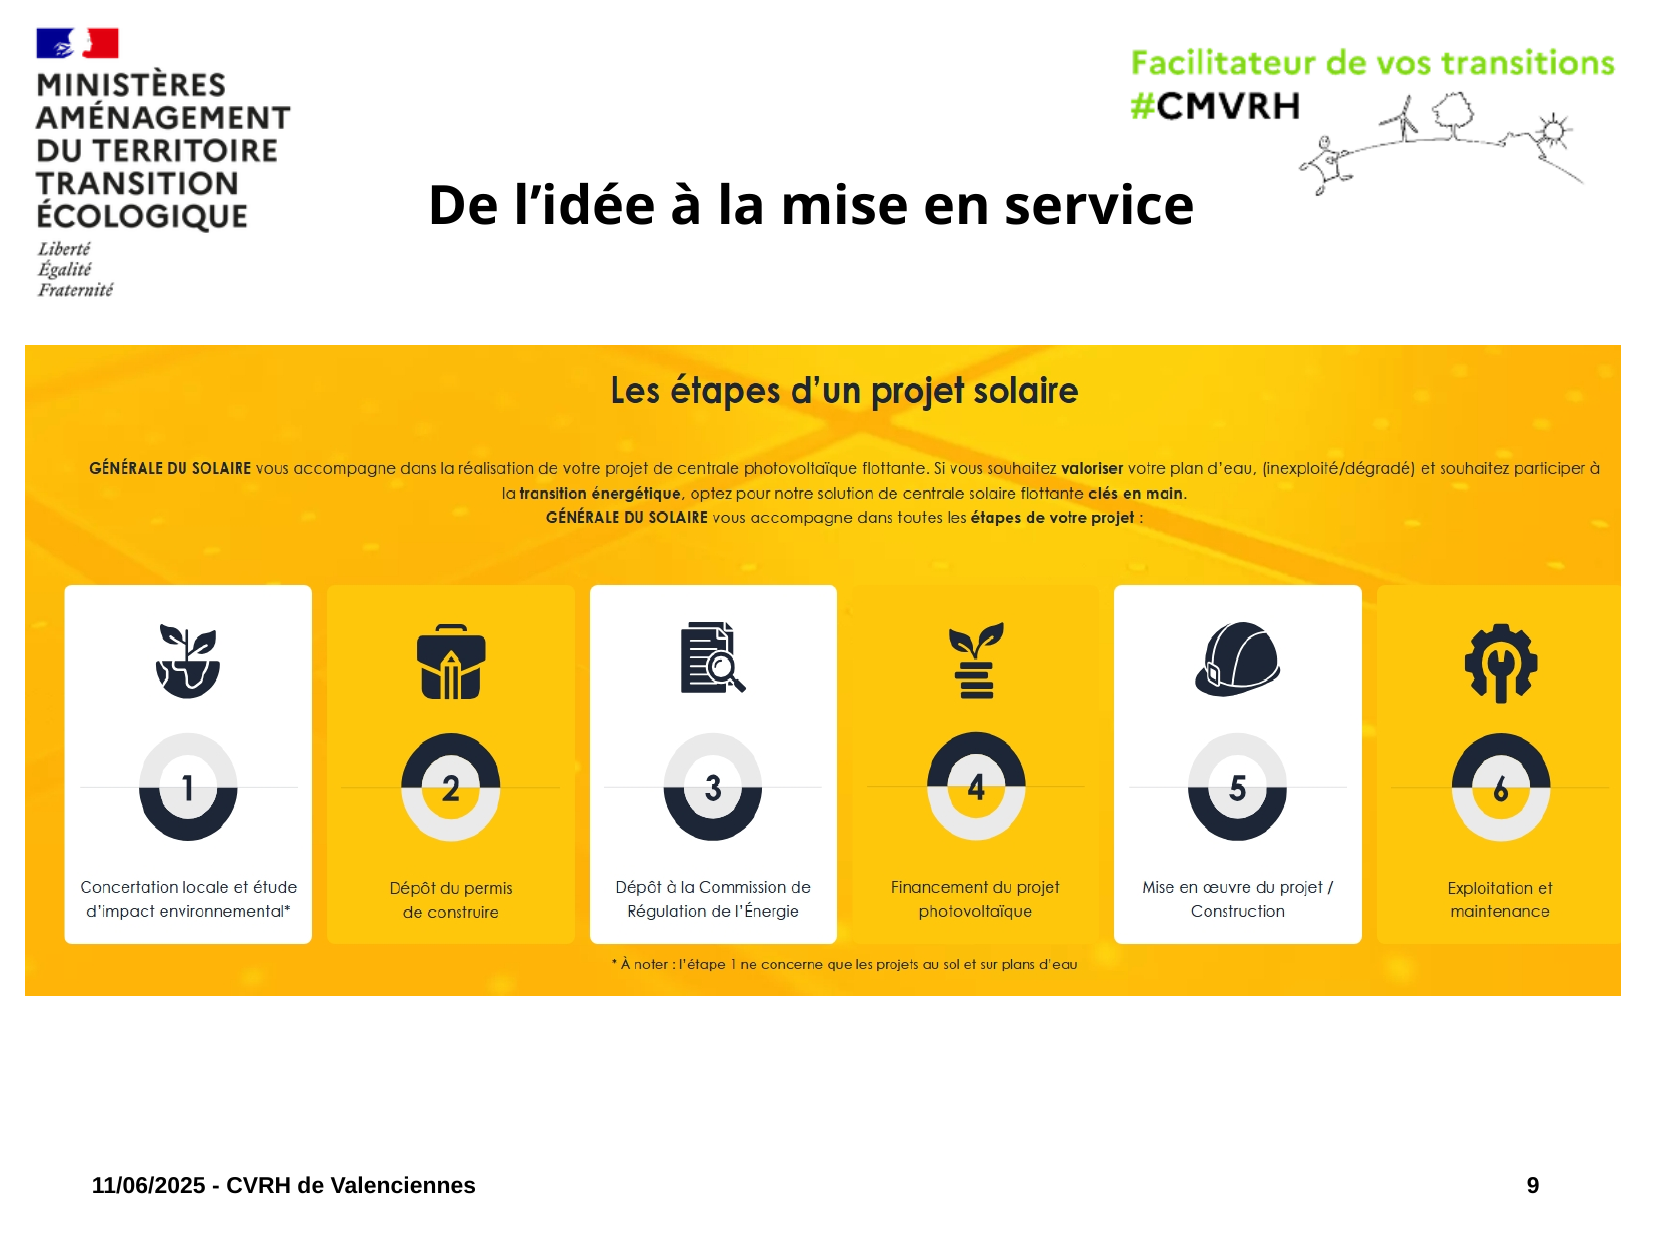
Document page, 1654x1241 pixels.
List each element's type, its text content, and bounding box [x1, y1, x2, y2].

picture [1122, 39, 1625, 207]
text_box 11/06/2025 - CVRH de Valenciennes <numéro> [77, 1165, 1584, 1206]
picture [29, 21, 325, 305]
picture [25, 345, 1621, 996]
text_box De l’idée à la mise en service [324, 159, 1300, 250]
